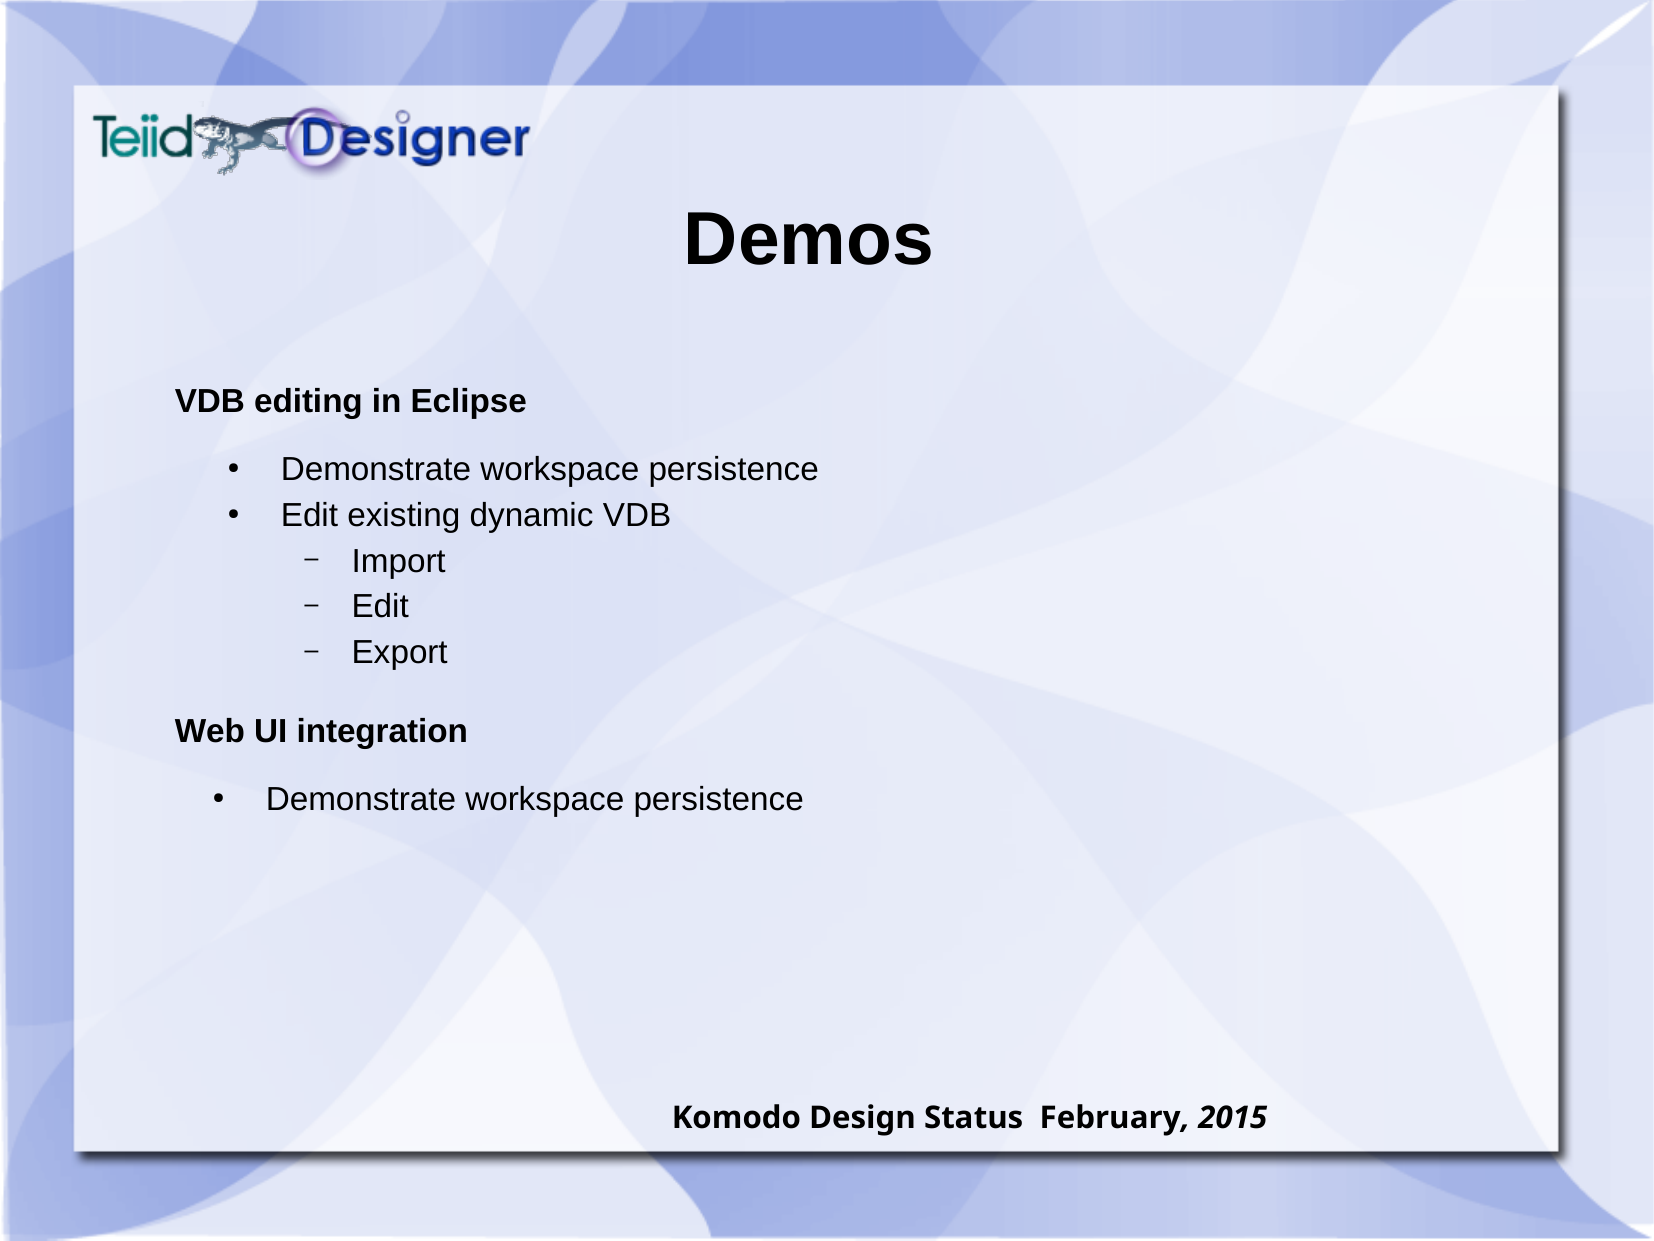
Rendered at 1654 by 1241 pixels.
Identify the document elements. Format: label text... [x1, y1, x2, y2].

text_box VDB editing in Eclipse [174, 382, 781, 421]
text_box Demonstrate workspace persistence Edit existing dynamic VDB Import Edit Export [210, 450, 1441, 720]
text_box Demonstrate workspace persistence [195, 780, 1426, 911]
text_box Web UI integration [174, 712, 781, 751]
picture [0, 0, 1654, 1241]
title Demos [82, 135, 1536, 343]
